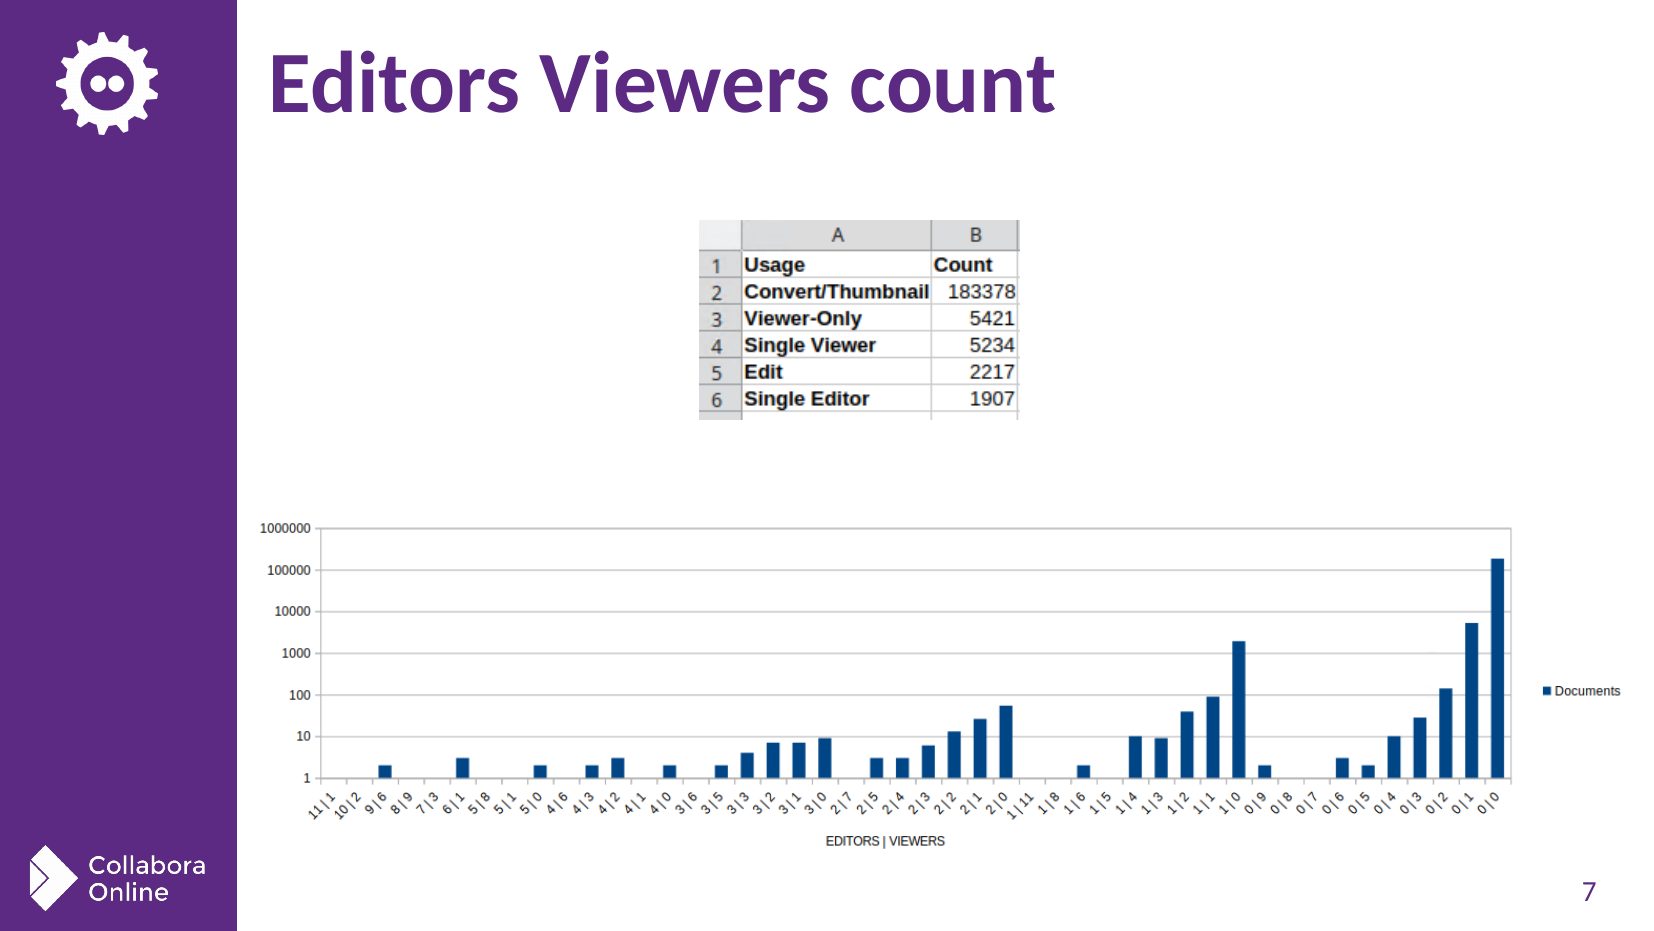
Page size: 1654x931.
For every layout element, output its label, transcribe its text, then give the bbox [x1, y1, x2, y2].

picture [25, 840, 209, 916]
title Editors Viewers count [268, 3, 1654, 135]
picture [56, 32, 158, 135]
picture [699, 220, 1020, 420]
picture [251, 516, 1626, 854]
